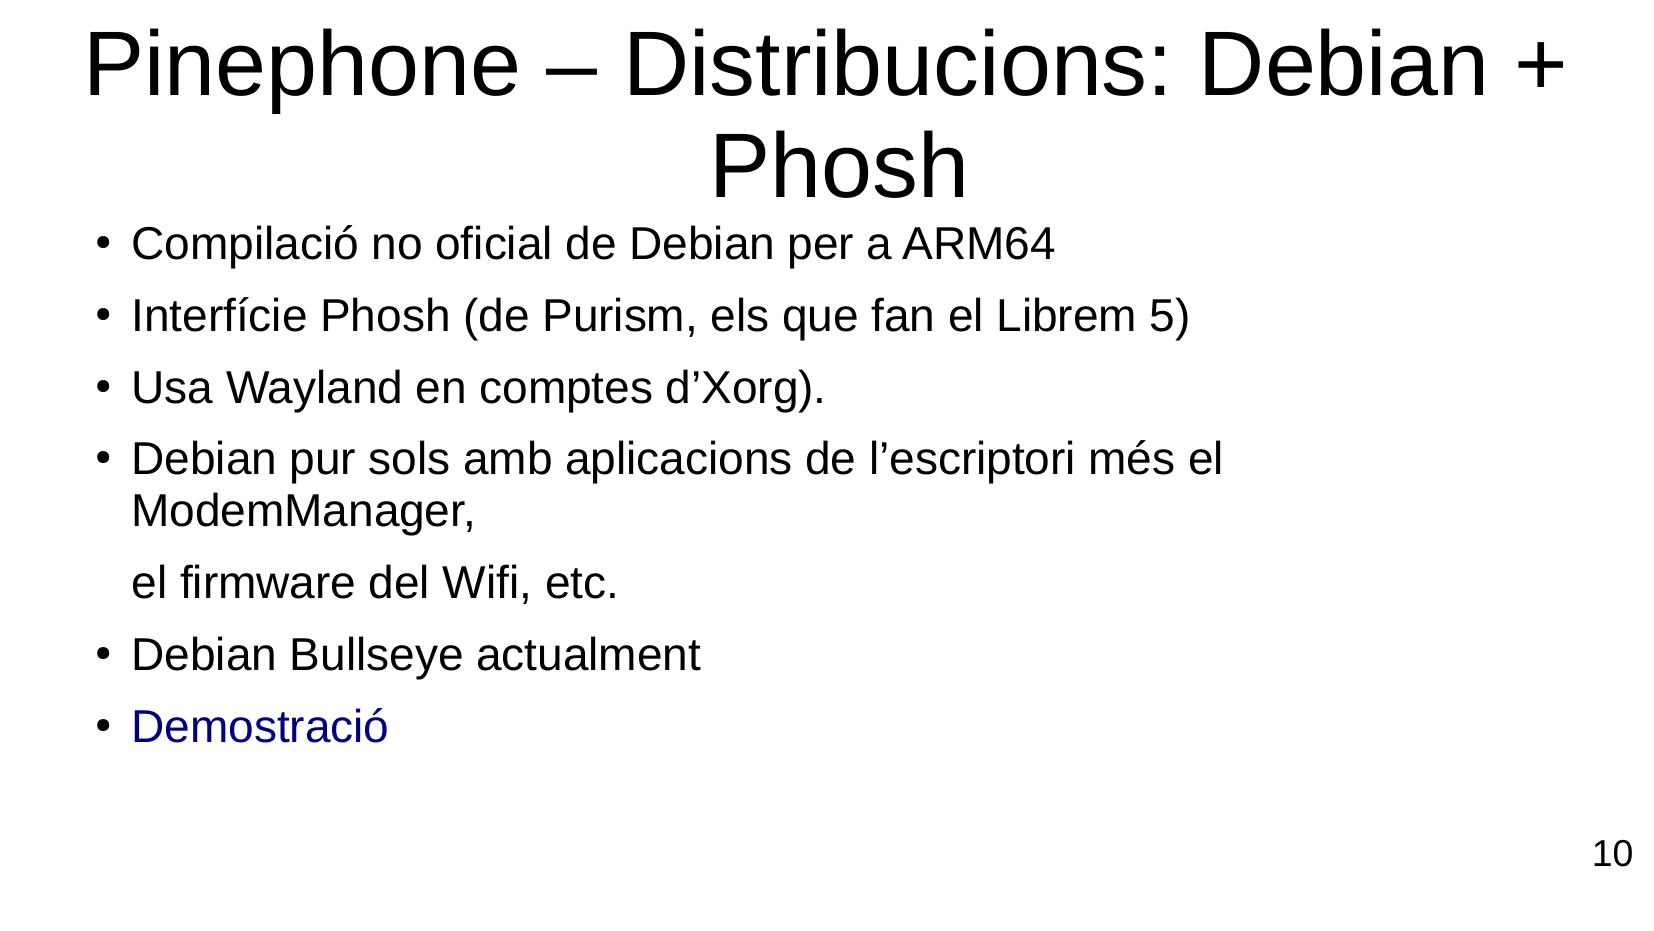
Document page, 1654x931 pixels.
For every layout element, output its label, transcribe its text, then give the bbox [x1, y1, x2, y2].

list Compilació no oficial de Debian per a ARM64 Interfície Phosh (de Purism, els que fan el Librem 5) Usa Wayland en comptes d’Xorg). Debian pur sols amb aplicacions de l’escriptori més el ModemManager, el firmware del Wifi, etc. Debian Bullseye actualment Demostració [82, 217, 1571, 758]
title Pinephone – Distribucions: Debian + Phosh [82, 12, 1571, 217]
text_box <número> [1447, 825, 1648, 896]
